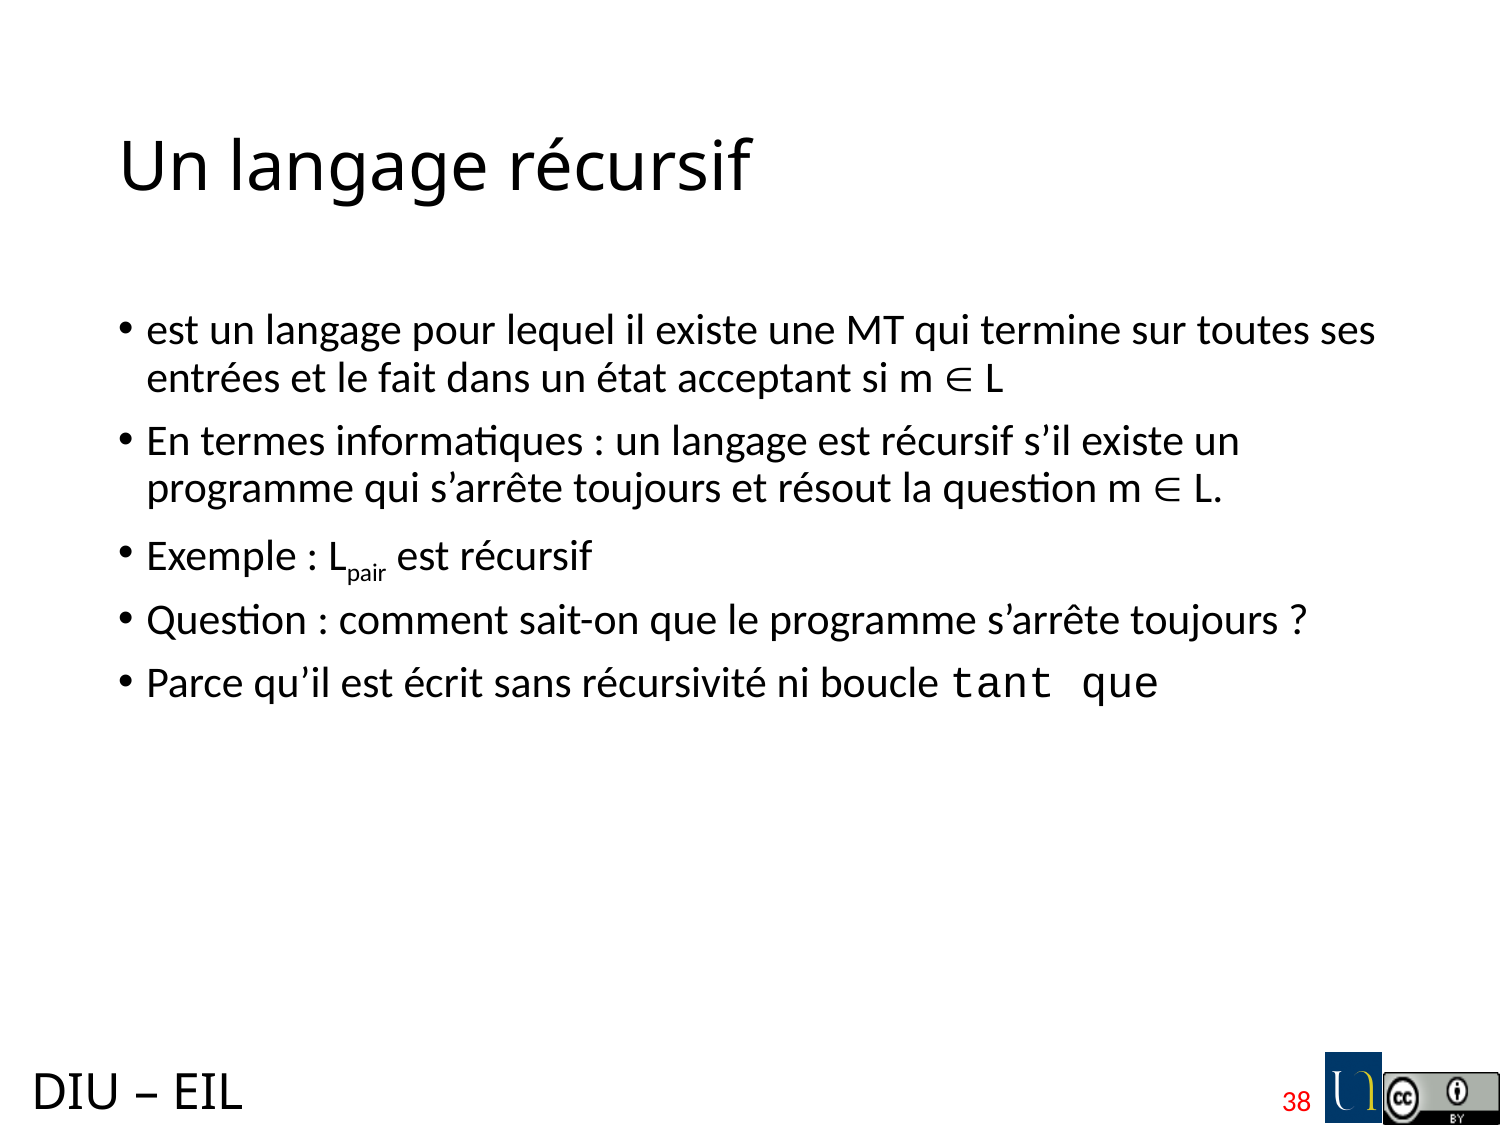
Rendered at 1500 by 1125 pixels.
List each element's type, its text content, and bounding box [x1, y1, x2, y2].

list est un langage pour lequel il existe une MT qui termine sur toutes ses entrées et le fait dans un état acceptant si m  L En termes informatiques : un langage est récursif s’il existe un programme qui s’arrête toujours et résout la question m  L. Exemple : Lpair est récursif Question : comment sait-on que le programme s’arrête toujours ? Parce qu’il est écrit sans récursivité ni boucle tant que [103, 299, 1397, 1014]
title Un langage récursif [103, 59, 1397, 278]
picture [1383, 1072, 1500, 1125]
slide_number <numéro> [1240, 1070, 1327, 1125]
picture [1325, 1052, 1382, 1123]
